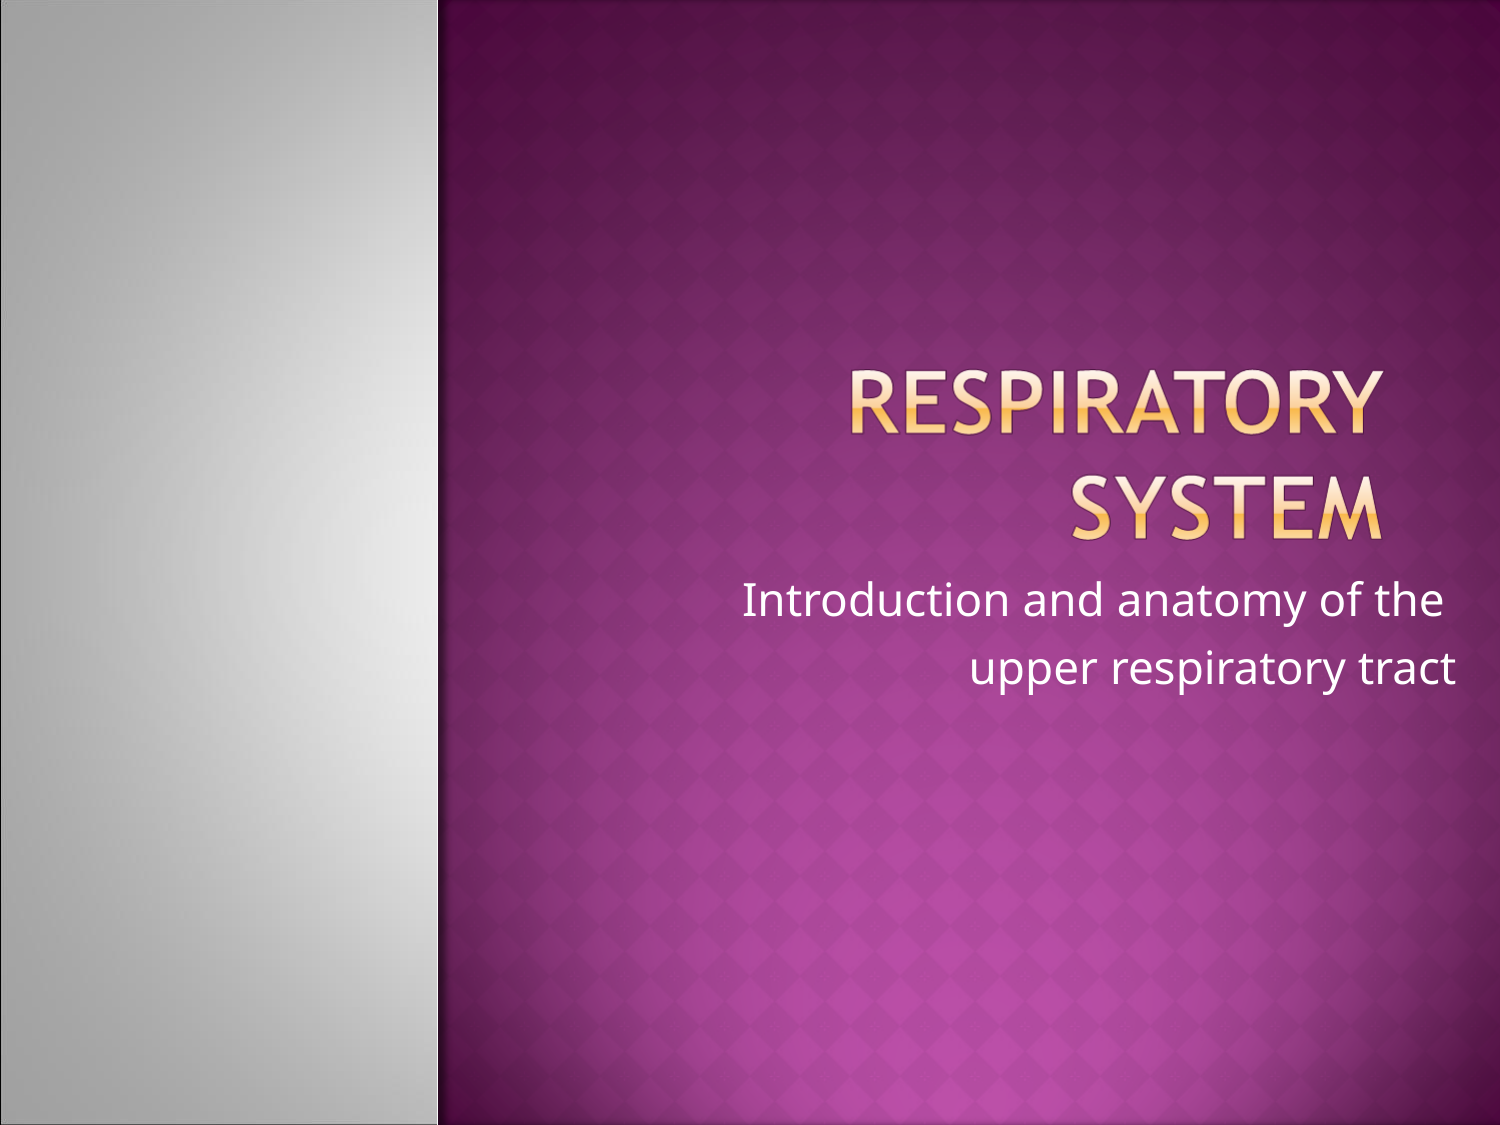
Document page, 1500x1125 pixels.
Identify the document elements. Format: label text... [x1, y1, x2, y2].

picture [0, 0, 437, 1125]
picture [438, 0, 1500, 1125]
text_box Introduction and anatomy of the upper respiratory tract [350, 571, 1465, 959]
text_box [551, 86, 1459, 560]
